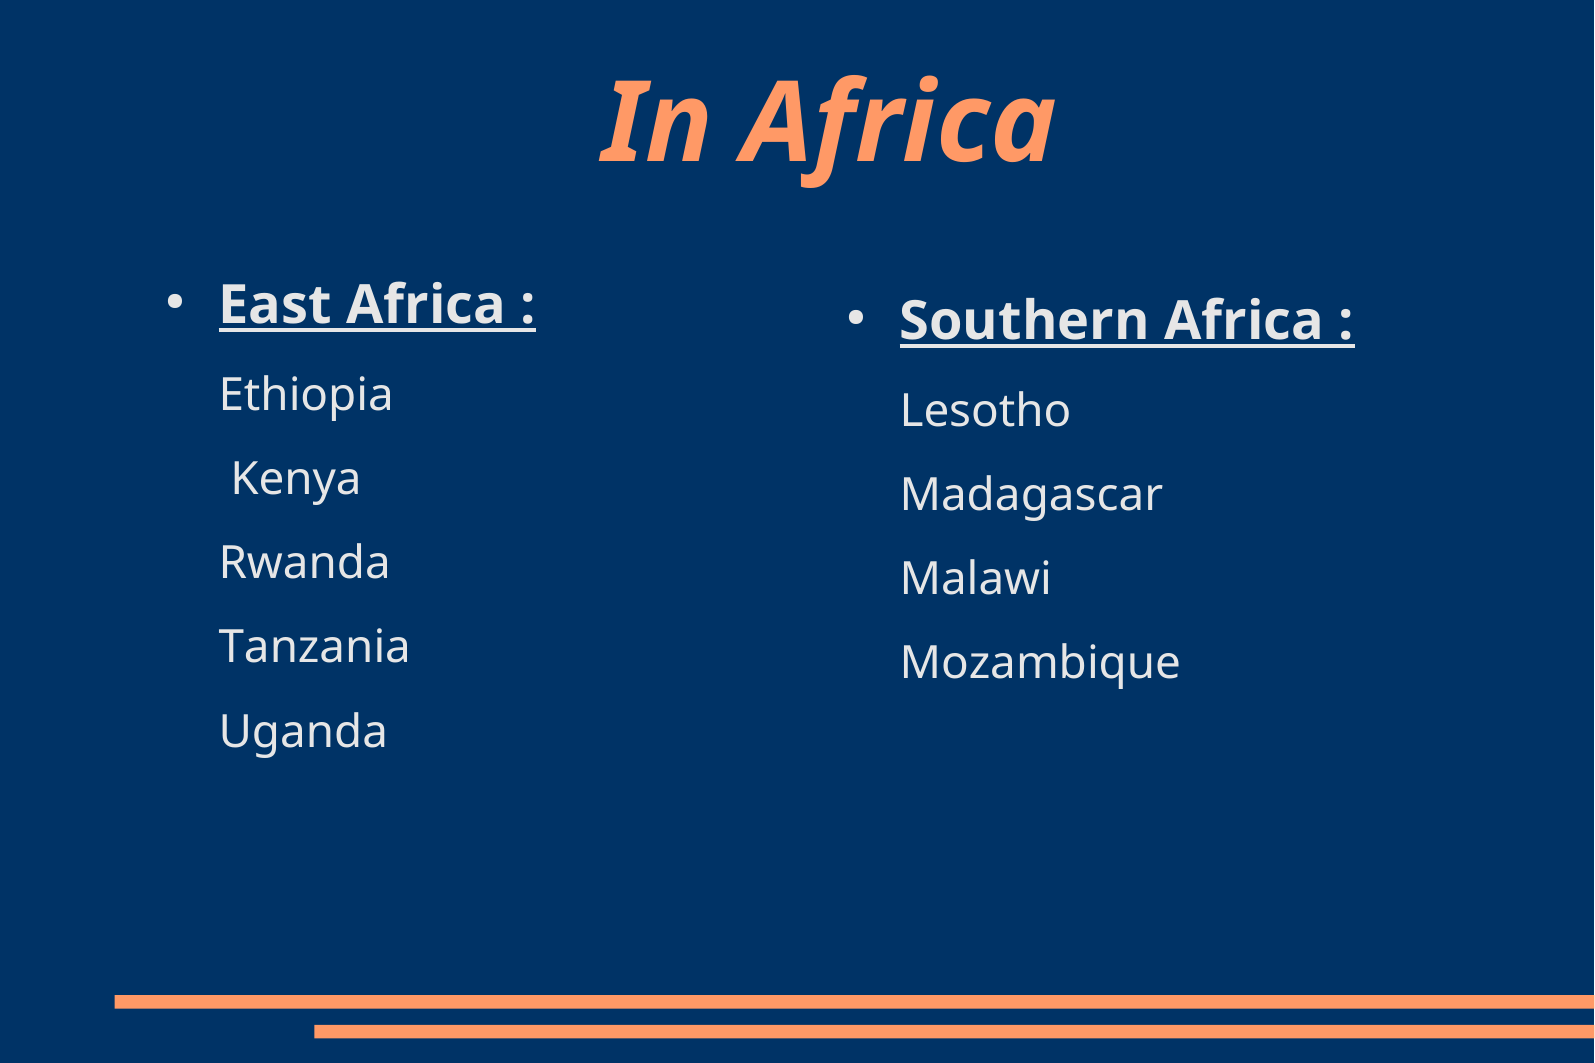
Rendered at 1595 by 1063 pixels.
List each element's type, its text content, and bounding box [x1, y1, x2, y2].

list Southern Africa : Lesotho Madagascar Malawi Mozambique [828, 281, 1506, 821]
list East Africa : Ethiopia Kenya Rwanda Tanzania Uganda [147, 265, 591, 806]
title In Africa [144, 29, 1506, 207]
